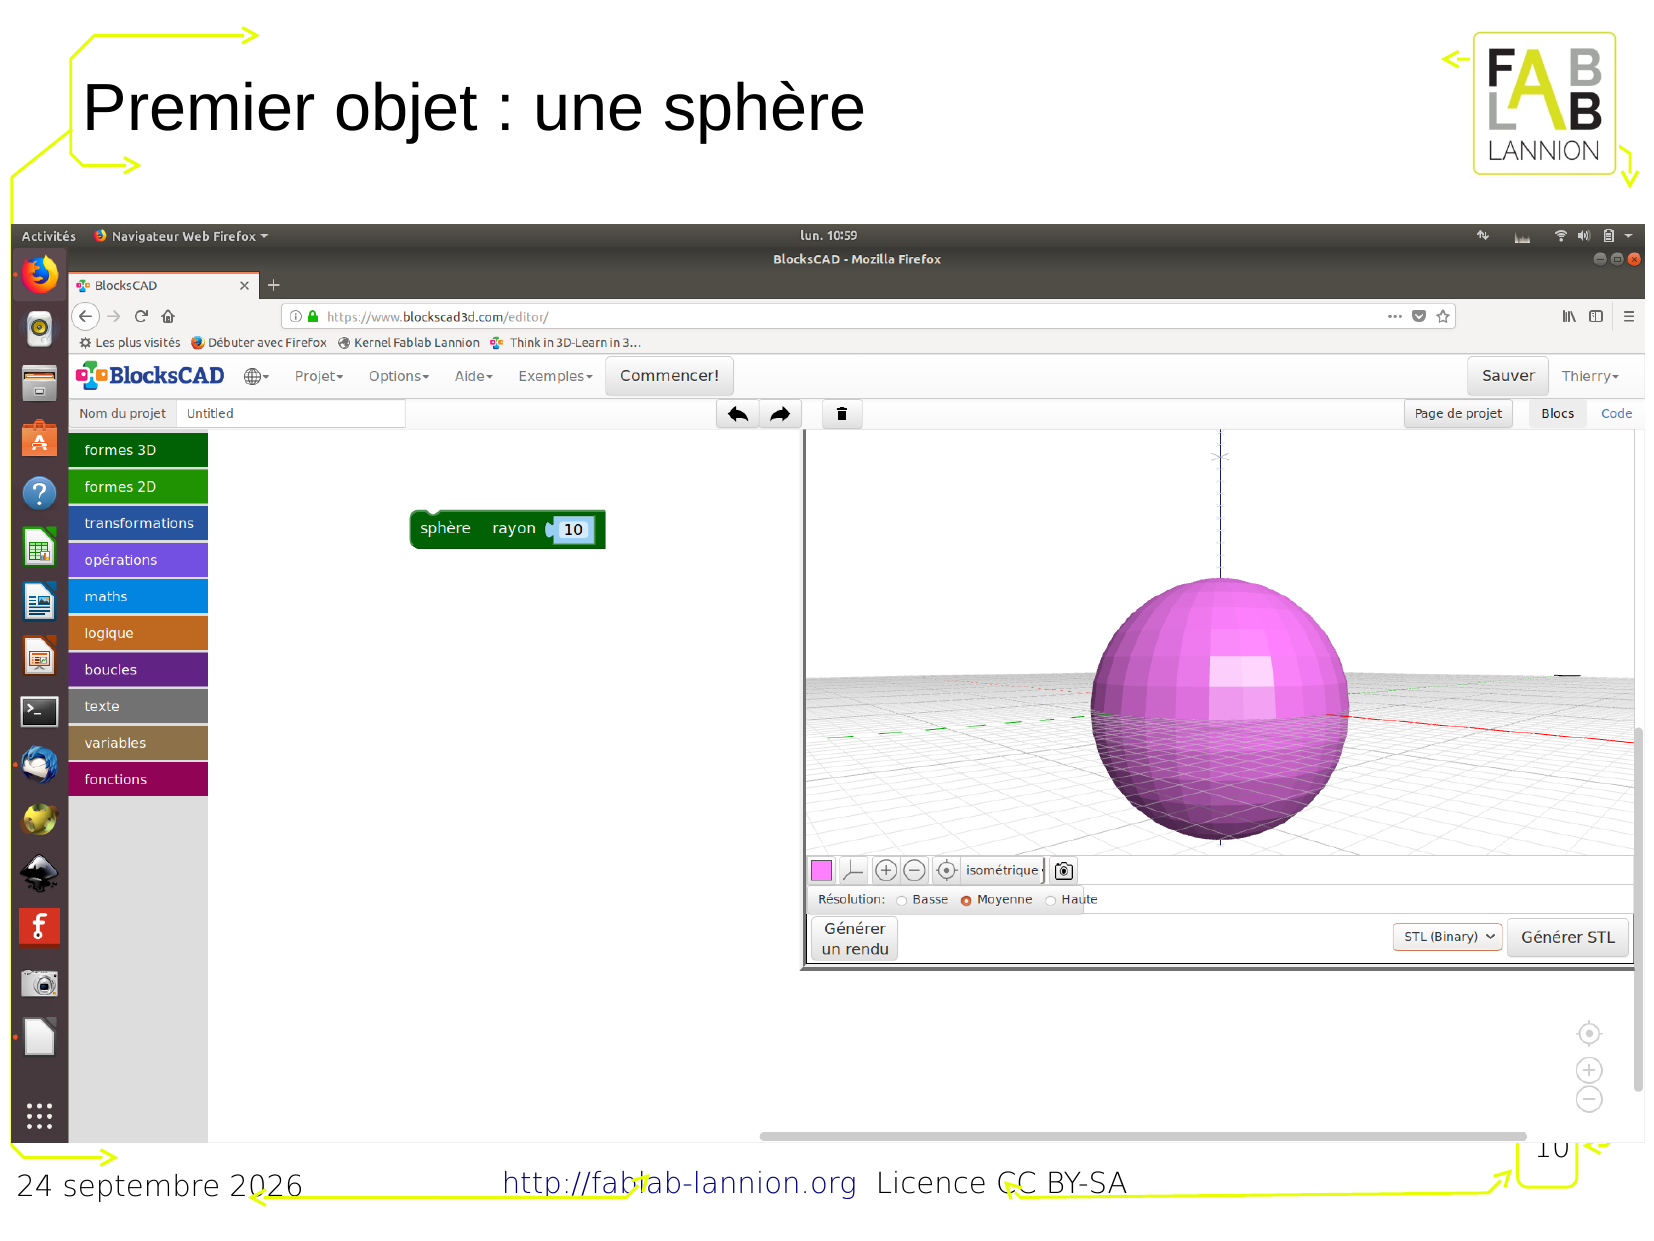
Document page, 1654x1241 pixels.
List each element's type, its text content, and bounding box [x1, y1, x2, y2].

title Premier objet : une sphère [82, 49, 1441, 166]
picture [1470, 29, 1619, 178]
picture [11, 224, 1645, 1143]
